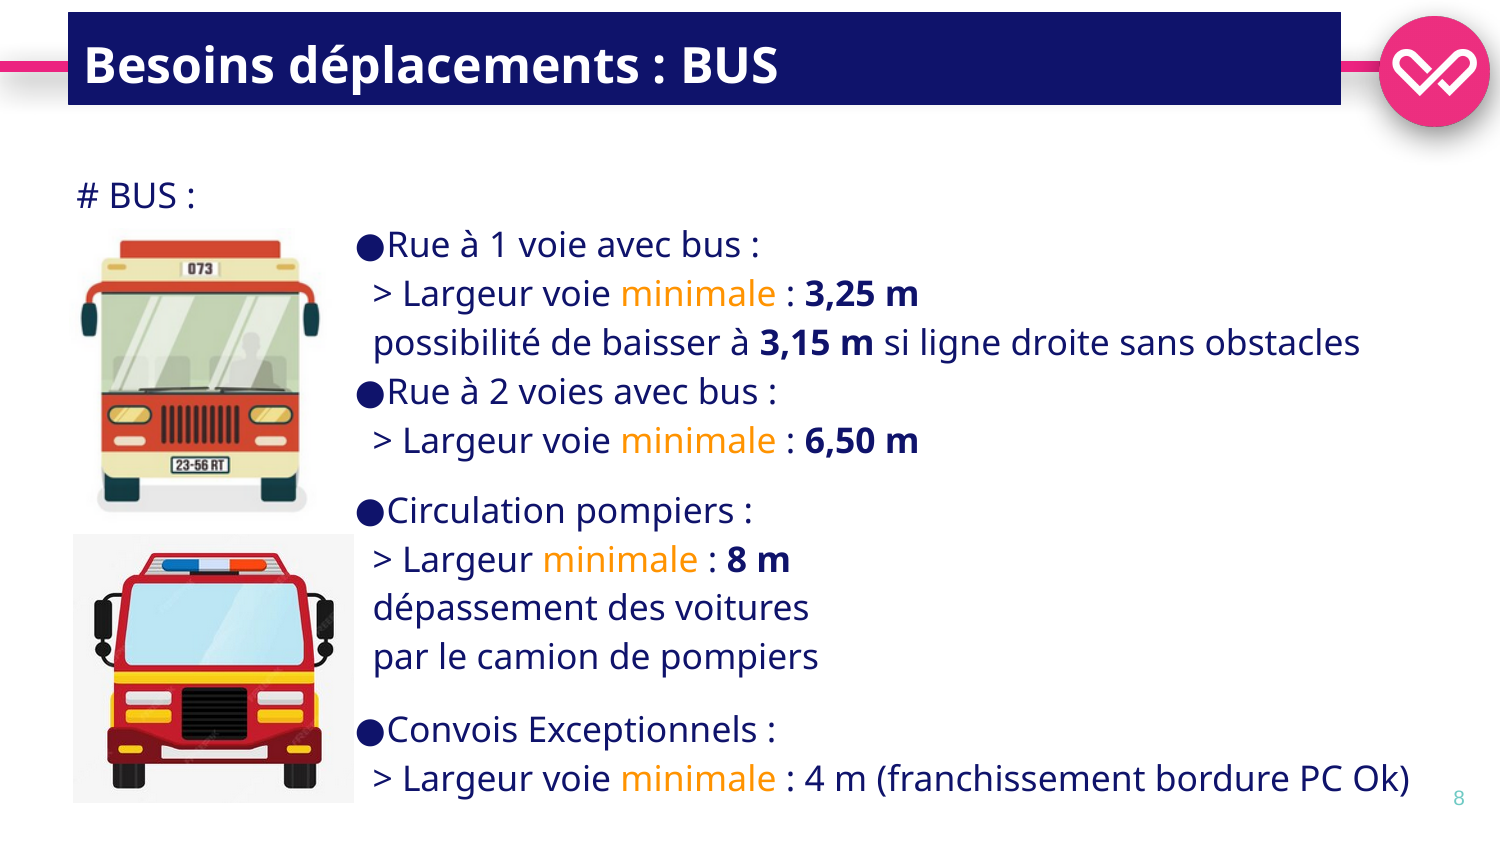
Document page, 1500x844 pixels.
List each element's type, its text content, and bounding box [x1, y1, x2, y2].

picture [1379, 16, 1490, 127]
text_box # BUS : Rue à 1 voie avec bus : > Largeur voie minimale : 3,25 m possibilité de baisser à 3,15 m si ligne droite sans obstacles Rue à 2 voies avec bus : > Largeur voie minimale : 6,50 m Circulation pompiers : > Largeur minimale : 8 m dépassement des voitures par le camion de pompiers Convois Exceptionnels : > Largeur voie minimale : 4 m (franchissement bordure PC Ok) [61, 162, 1500, 822]
text_box Besoins déplacements : BUS [68, 24, 1358, 122]
slide_number <number> [1389, 764, 1480, 830]
text_box [69, 12, 1341, 24]
picture [69, 228, 332, 526]
picture [73, 534, 354, 803]
